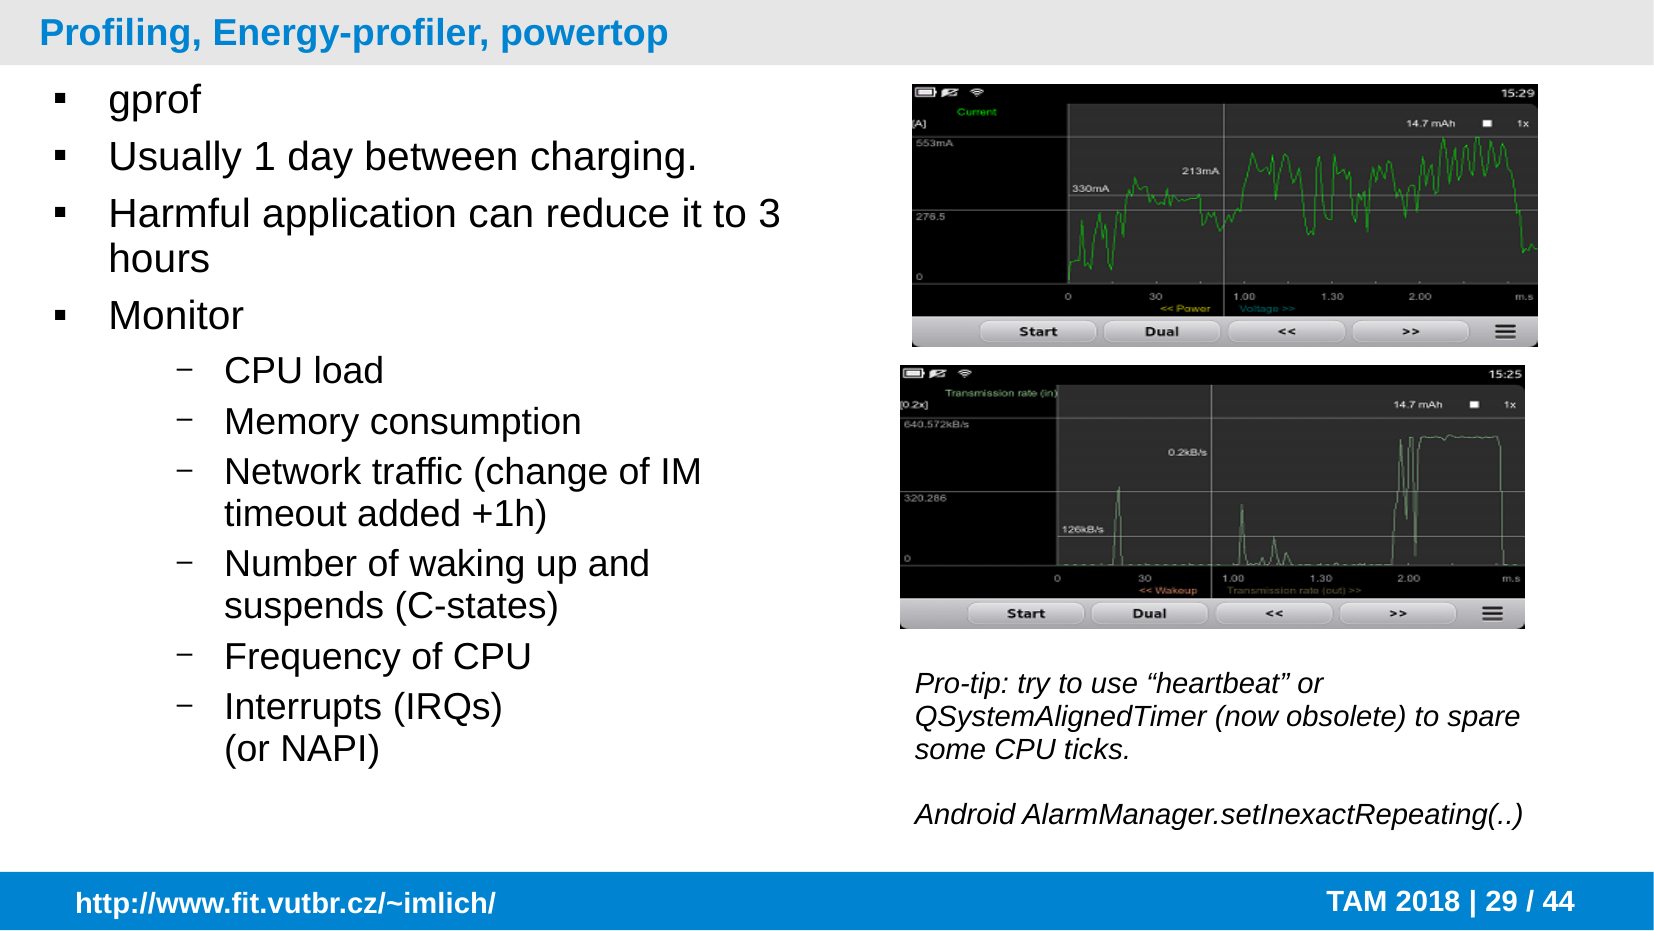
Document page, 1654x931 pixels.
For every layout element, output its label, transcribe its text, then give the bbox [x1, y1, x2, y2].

title Profiling, Energy-profiler, powertop [39, 4, 1615, 61]
list gprof Usually 1 day between charging. Harmful application can reduce it to 3 hours Monitor CPU load Memory consumption Network traffic (change of IM timeout added +1h) Number of waking up and suspends (C-states) Frequency of CPU Interrupts (IRQs) (or NAPI) [37, 76, 807, 844]
picture [900, 365, 1525, 629]
text_box Pro-tip: try to use “heartbeat” or QSystemAlignedTimer (now obsolete) to spare some CPU ticks. Android AlarmManager.setInexactRepeating(..) [900, 659, 1570, 839]
picture [912, 84, 1538, 347]
